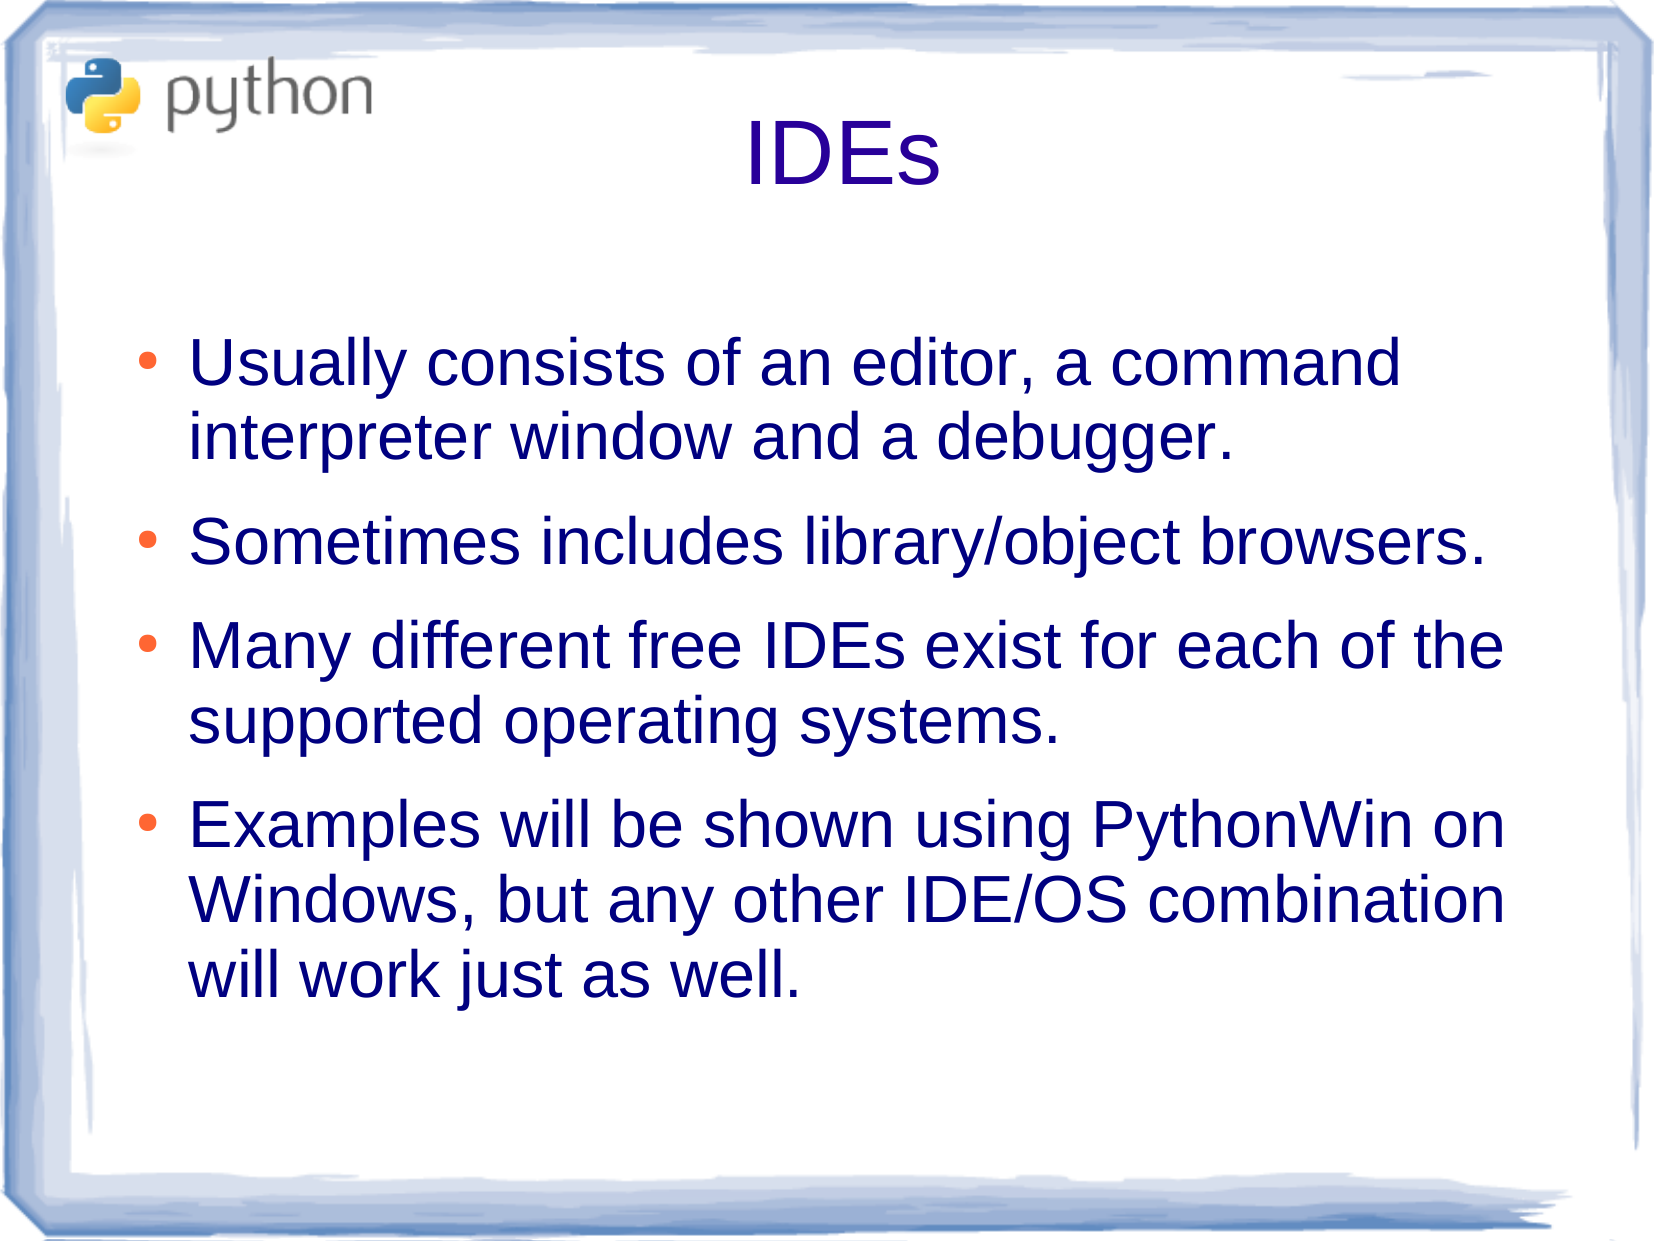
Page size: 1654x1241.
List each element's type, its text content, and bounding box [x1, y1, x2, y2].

list Usually consists of an editor, a command interpreter window and a debugger. Sometimes includes library/object browsers. Many different free IDEs exist for each of the supported operating systems. Examples will be shown using PythonWin on Windows, but any other IDE/OS combination will work just as well. [118, 324, 1571, 1012]
picture [0, 0, 1654, 1241]
title IDEs [82, 49, 1571, 257]
